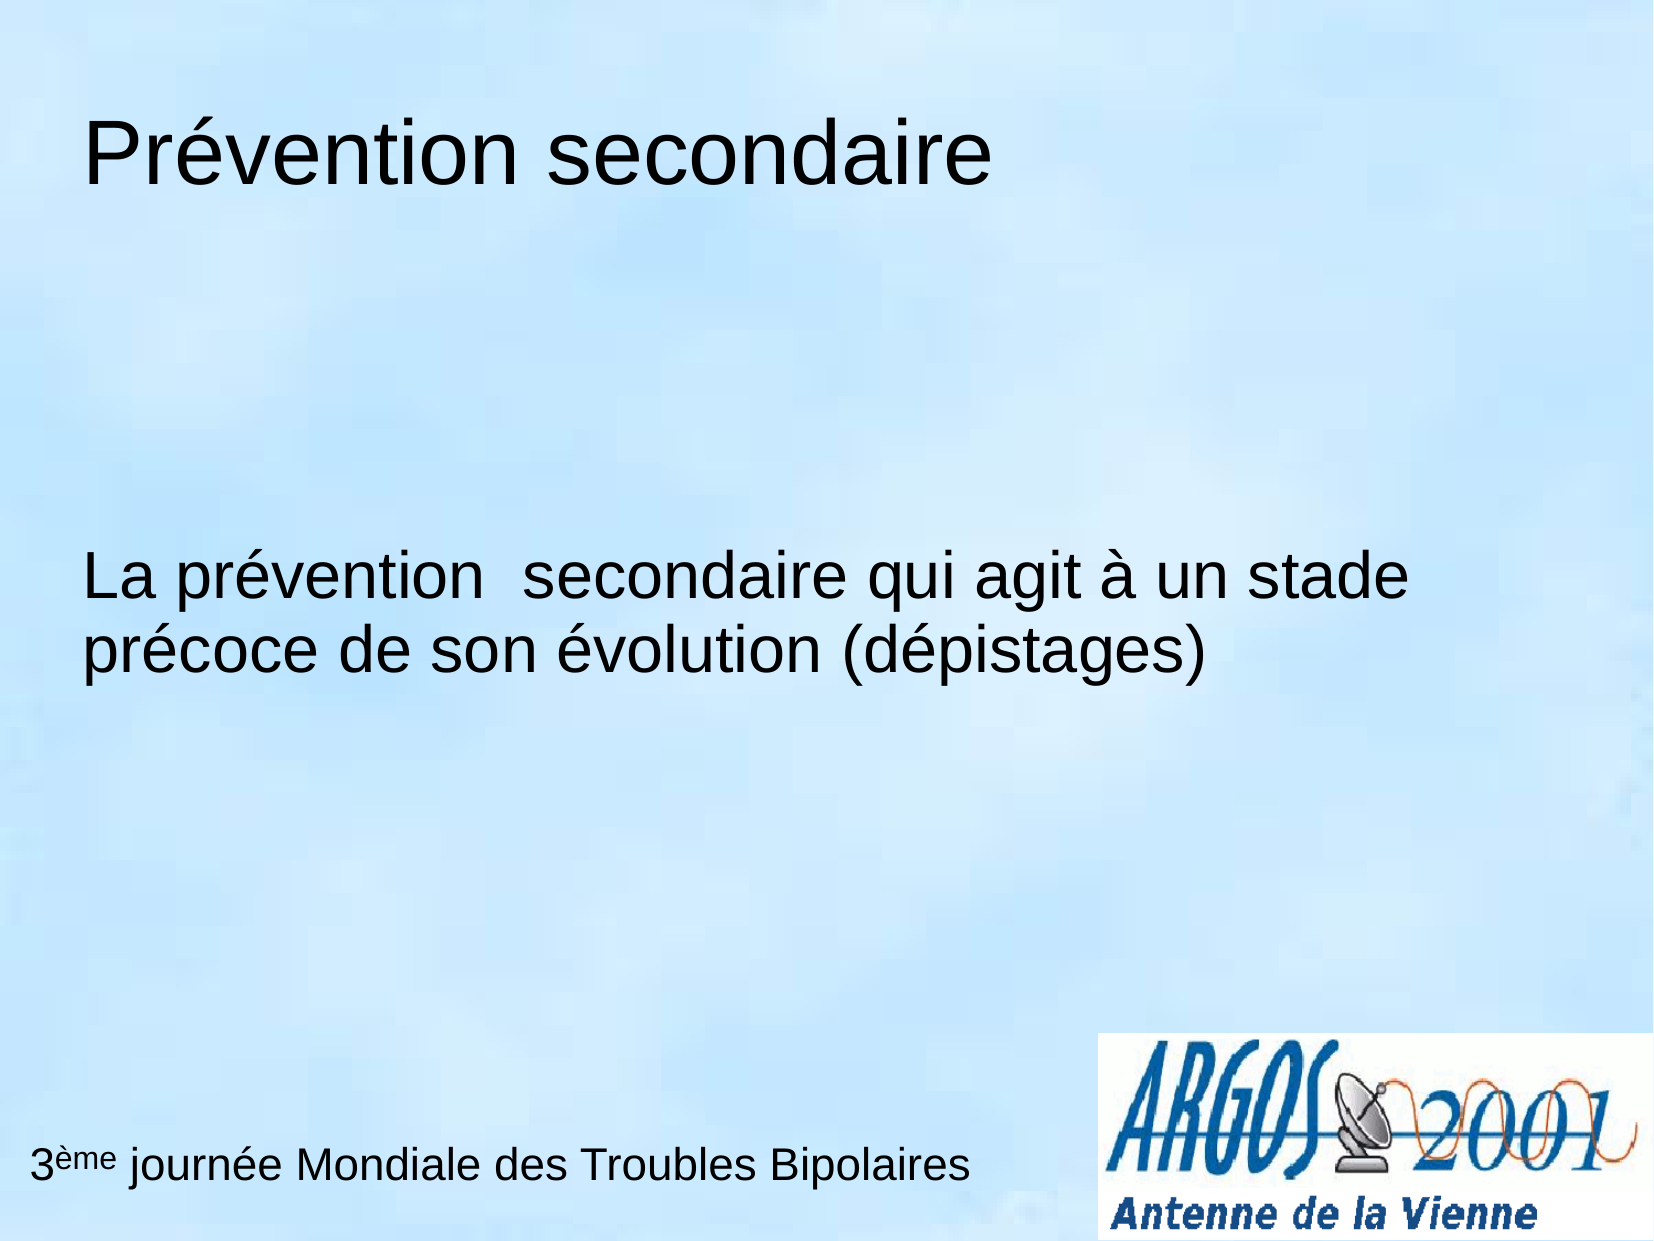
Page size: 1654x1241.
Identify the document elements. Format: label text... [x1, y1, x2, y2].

picture [0, 0, 1654, 1241]
subtitle La prévention secondaire qui agit à un stade précoce de son évolution (dépistages) [82, 290, 1538, 1010]
title Prévention secondaire [82, 49, 1571, 257]
text_box 3ème journée Mondiale des Troubles Bipolaires [29, 1138, 1046, 1241]
